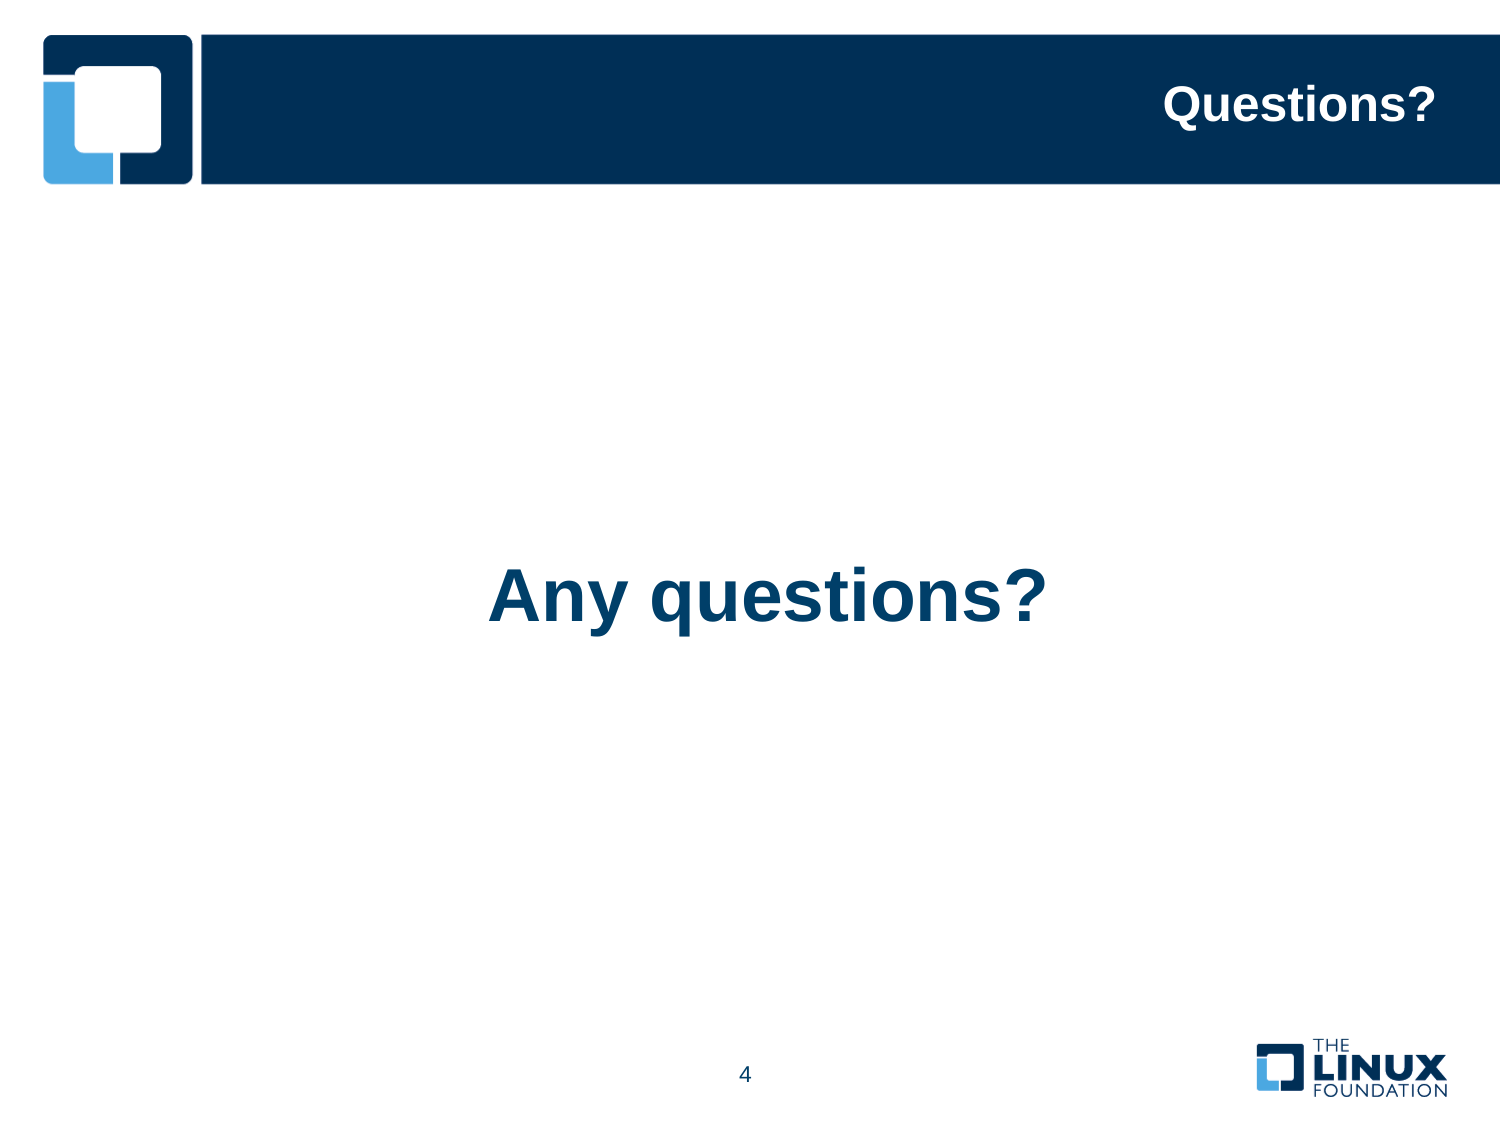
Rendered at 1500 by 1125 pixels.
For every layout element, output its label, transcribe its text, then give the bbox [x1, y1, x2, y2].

title Questions? [249, 44, 1438, 168]
picture [0, 0, 1500, 1125]
list Any questions? [87, 224, 1450, 1011]
